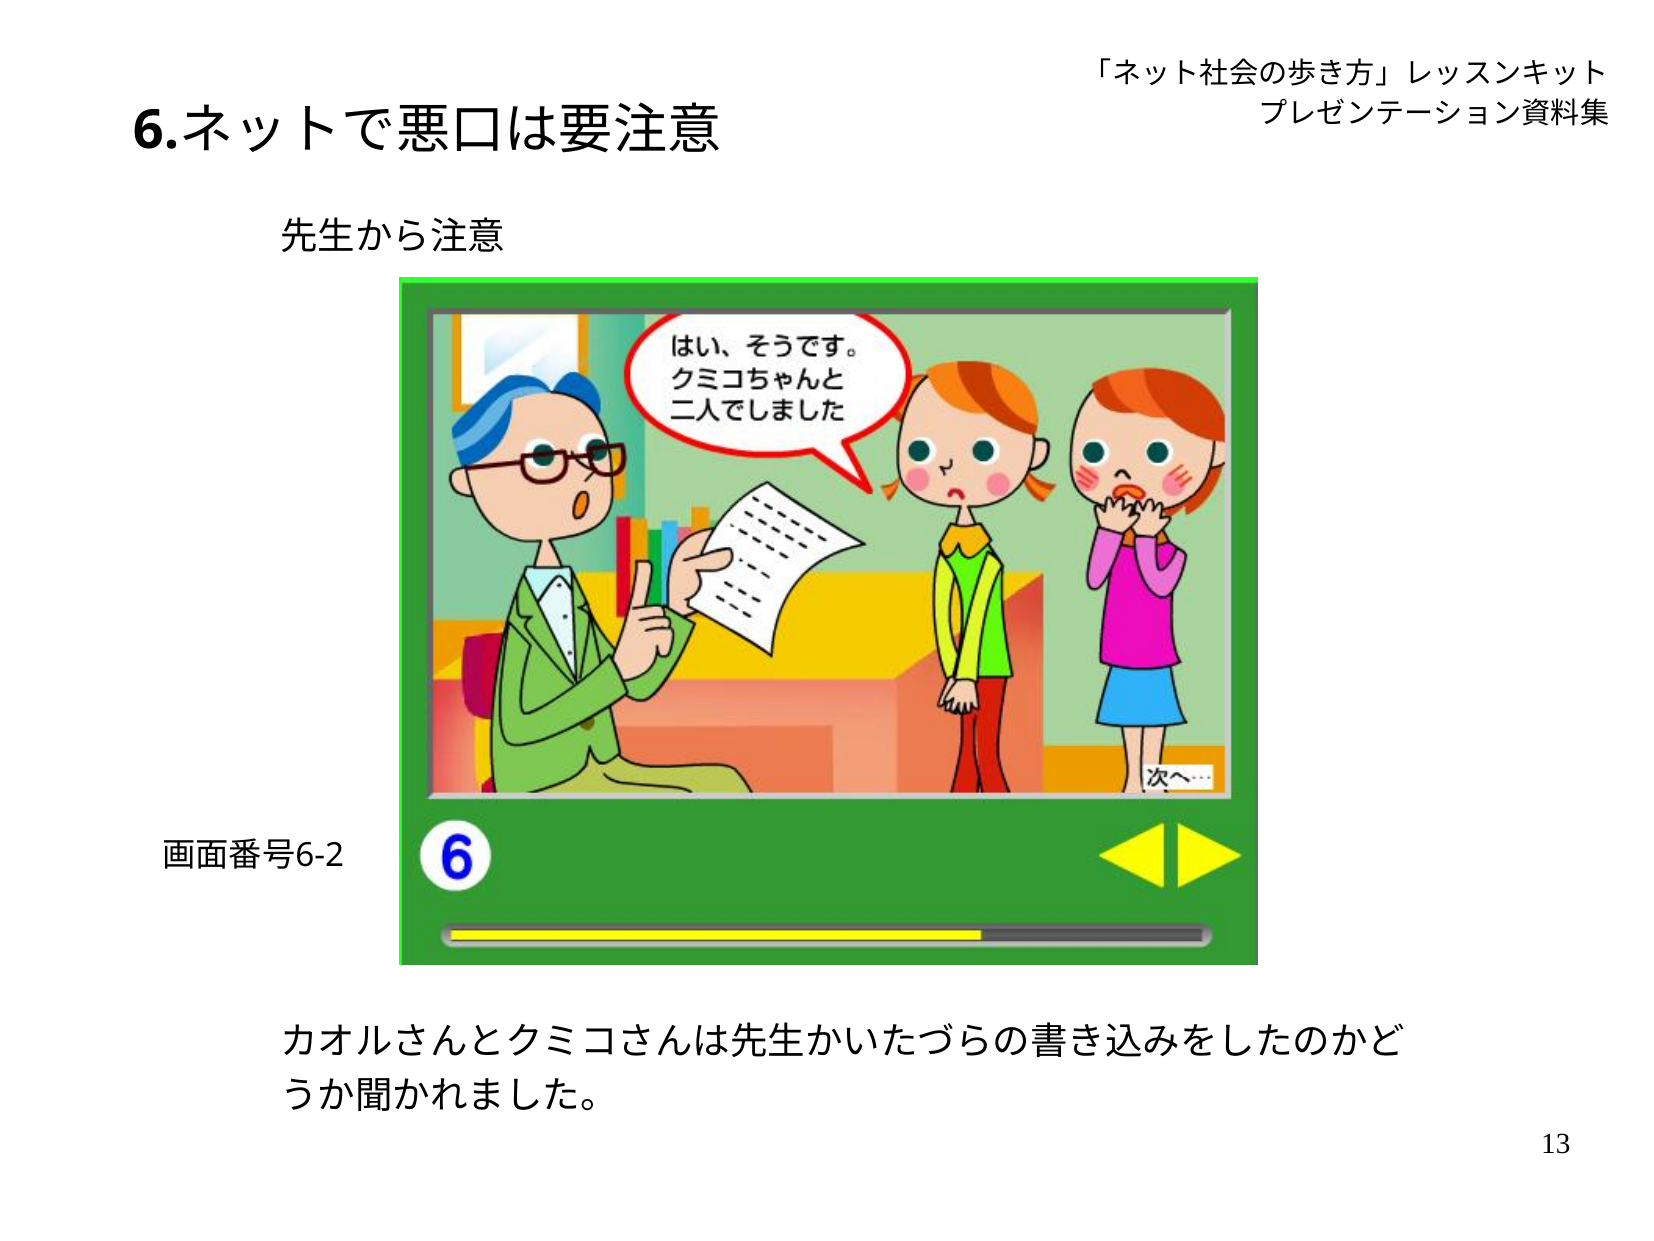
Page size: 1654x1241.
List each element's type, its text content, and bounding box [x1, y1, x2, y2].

text_box 6.ネットで悪口は要注意 [118, 88, 1093, 169]
text_box カオルさんとクミコさんは先生かいたづらの書き込みをしたのかどうか聞かれました。 [265, 1003, 1447, 1182]
text_box 「ネット社会の歩き方」レッスンキット プレゼンテーション資料集 [1062, 44, 1625, 139]
picture [399, 277, 1258, 965]
text_box 画面番号6-2 [147, 826, 384, 882]
text_box 先生から注意 [265, 206, 680, 267]
